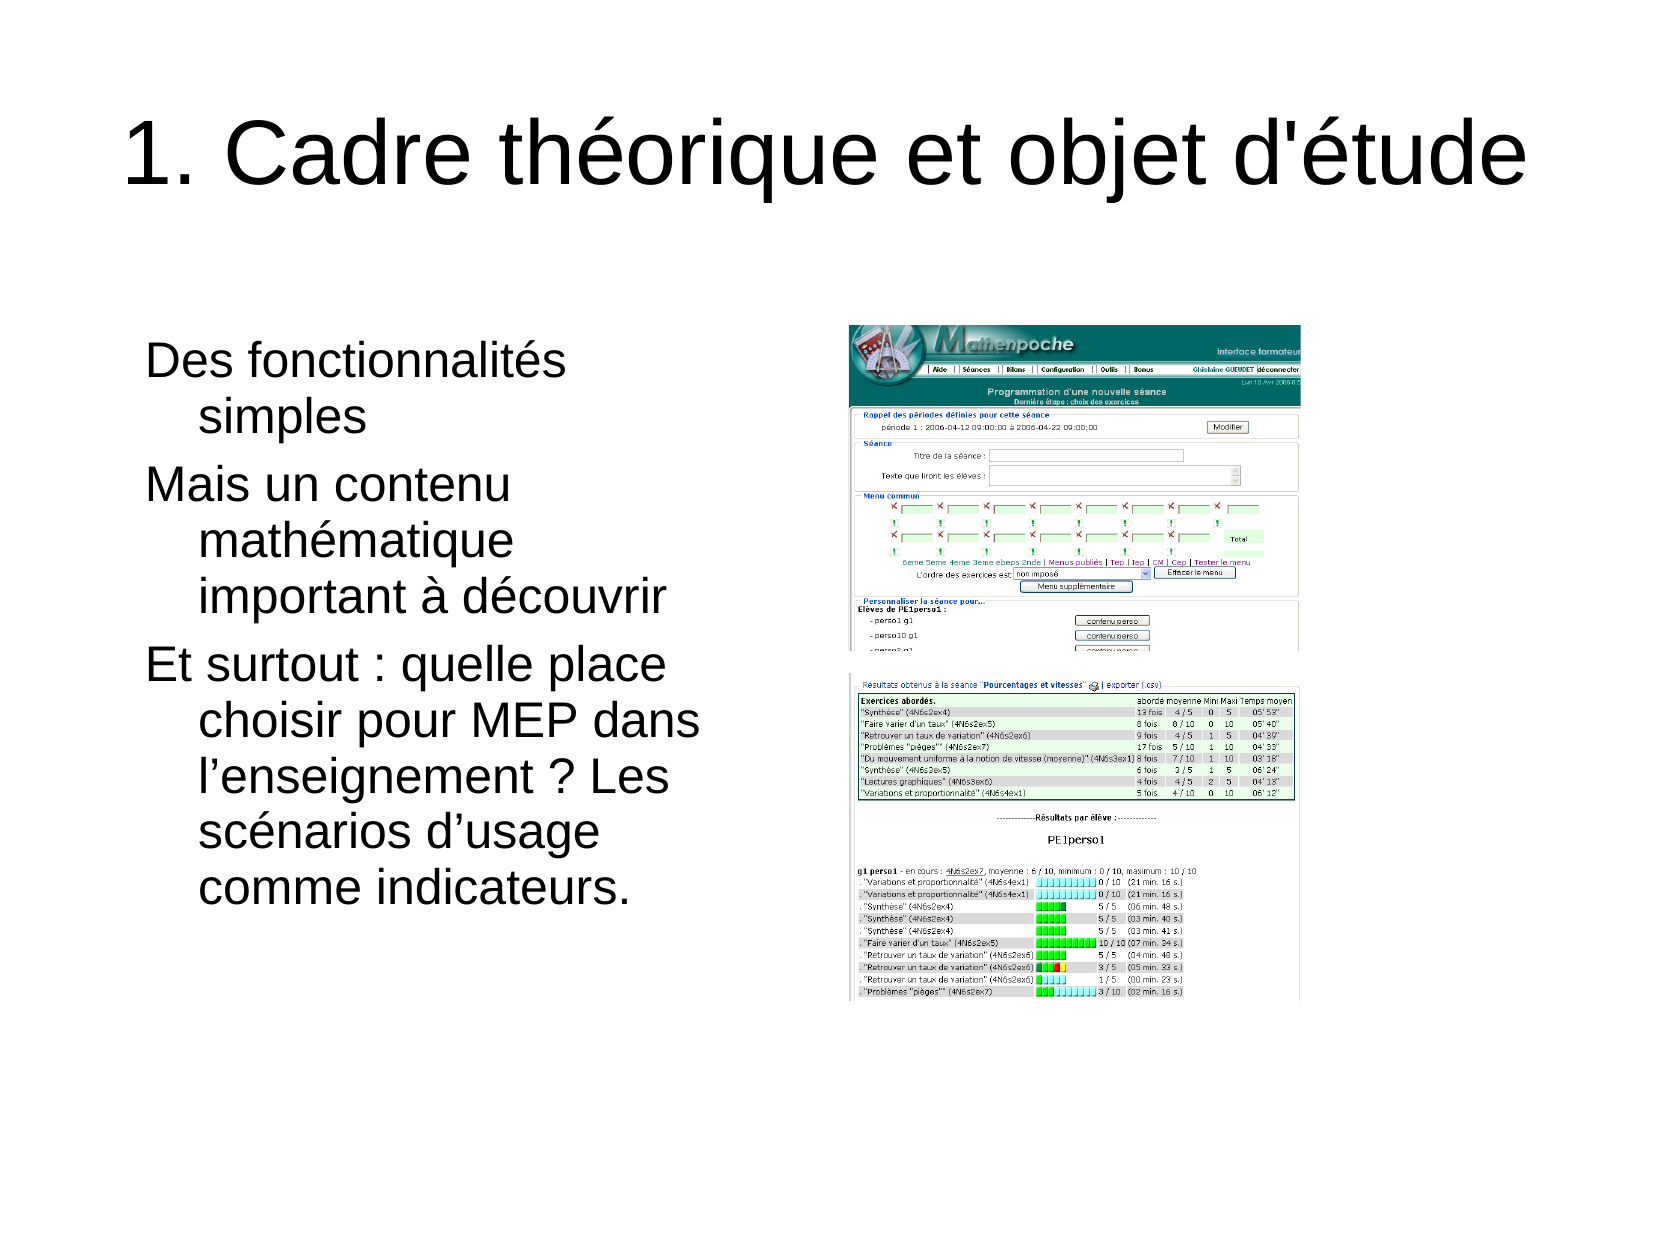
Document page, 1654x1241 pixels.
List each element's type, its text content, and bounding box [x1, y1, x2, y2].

picture [848, 673, 1301, 1001]
title 1. Cadre théorique et objet d'étude [82, 56, 1571, 250]
picture [848, 325, 1301, 651]
list Des fonctionnalités simples Mais un contenu mathématique important à découvrir Et surtout : quelle place choisir pour MEP dans l’enseignement ? Les scénarios d’usage comme indicateurs. [112, 325, 739, 1001]
